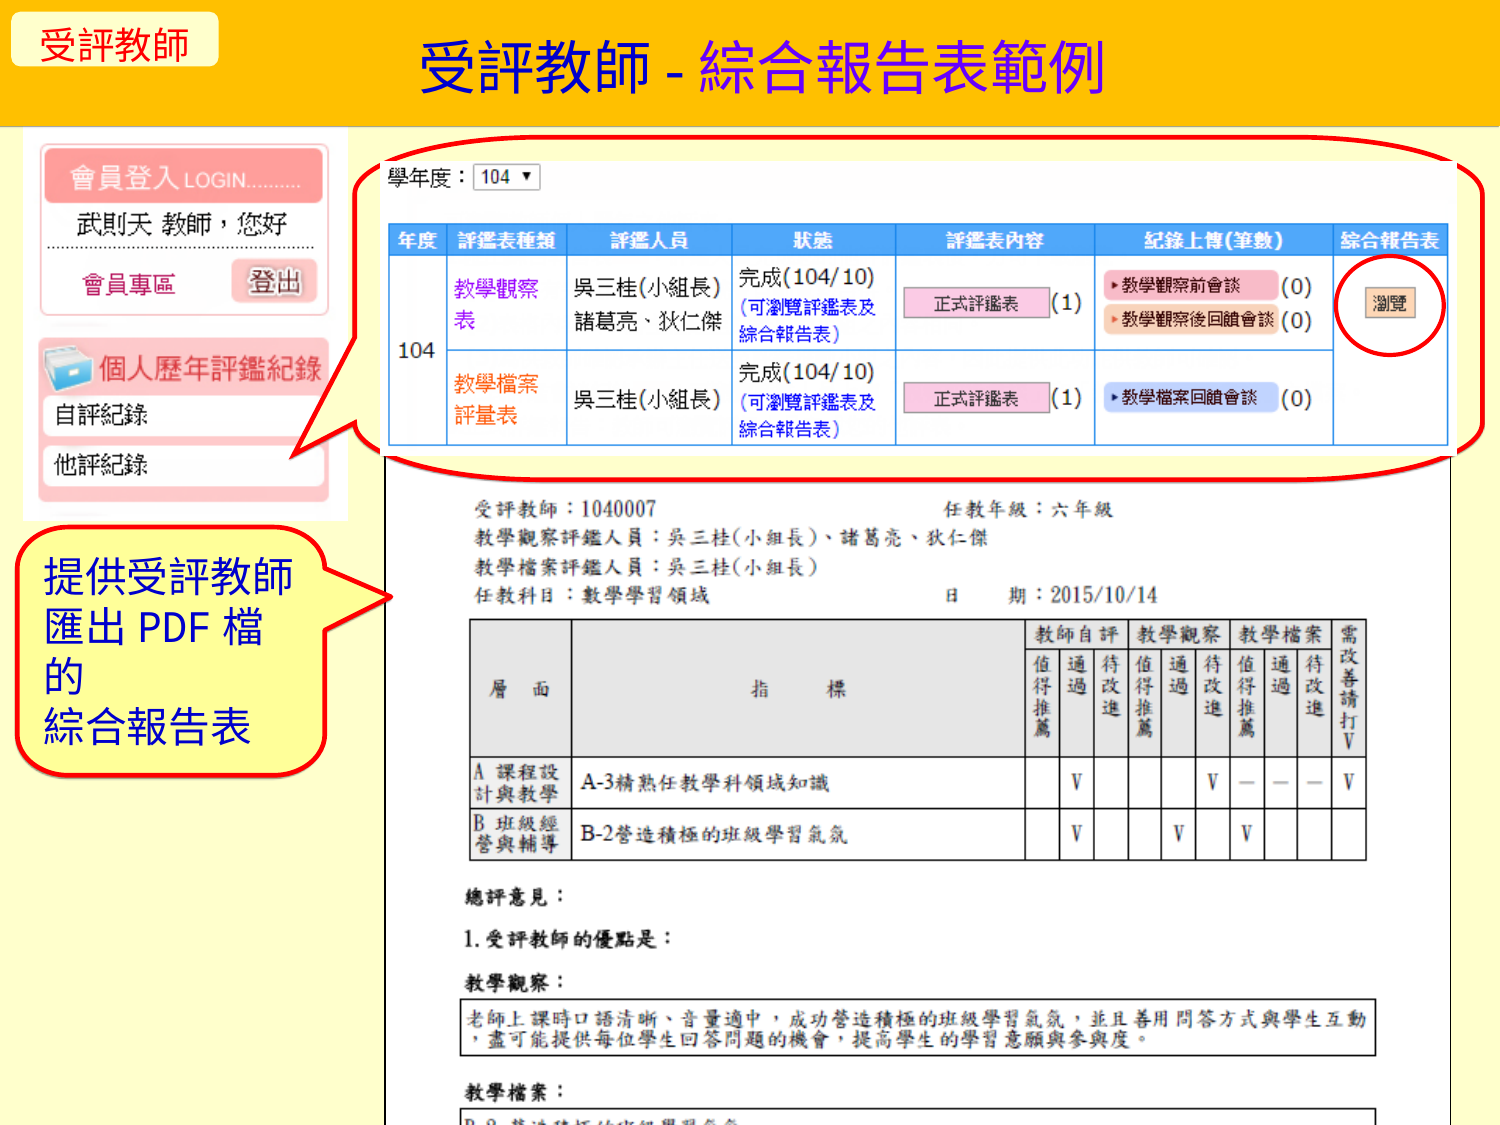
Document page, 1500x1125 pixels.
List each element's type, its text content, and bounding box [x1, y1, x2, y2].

text_box [389, 137, 1448, 161]
text_box [1457, 165, 1483, 452]
text_box 提供受評教師 匯出PDF檔的 綜合報告表 [17, 527, 392, 776]
text_box 受評教師-綜合報告表範例 [17, 23, 1500, 110]
picture [23, 126, 348, 521]
text_box [389, 456, 1448, 480]
text_box 受評教師 [11, 11, 219, 67]
picture [380, 161, 1457, 1125]
text_box [0, 0, 1500, 126]
text_box [294, 165, 380, 455]
